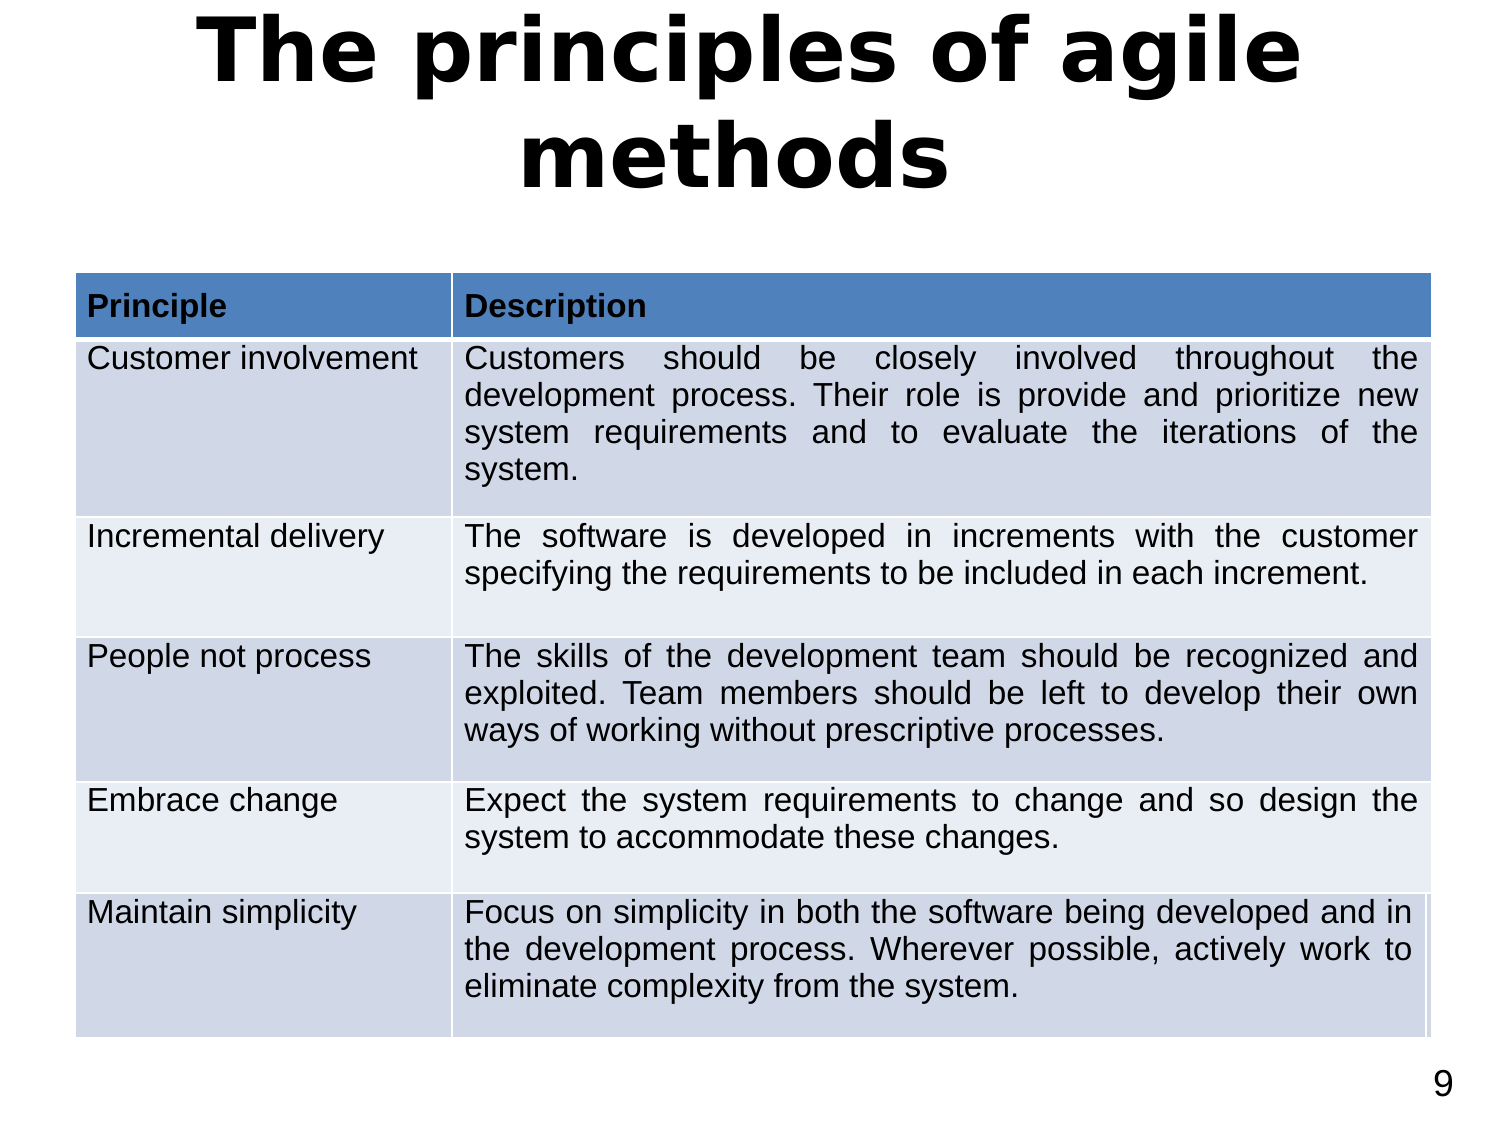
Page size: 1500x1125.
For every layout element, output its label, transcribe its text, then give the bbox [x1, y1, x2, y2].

table_cell People not process [76, 638, 451, 781]
table_header Principle [76, 273, 451, 337]
table_header Description [453, 273, 1431, 337]
title The principles of agile methods [75, 33, 1425, 166]
table_cell The skills of the development team should be recognized and exploited. Team members should be left to develop their own ways of working without prescriptive processes. [453, 638, 1431, 781]
table_cell [1427, 894, 1431, 1037]
table_cell Maintain simplicity [76, 894, 451, 1037]
table_cell Focus on simplicity in both the software being developed and in the development process. Wherever possible, actively work to eliminate complexity from the system. [453, 894, 1425, 1037]
table_cell Customers should be closely involved throughout the development process. Their role is provide and prioritize new system requirements and to evaluate the iterations of the system. [453, 342, 1431, 516]
table_cell The software is developed in increments with the customer specifying the requirements to be included in each increment. [453, 518, 1431, 636]
table_cell Expect the system requirements to change and so design the system to accommodate these changes. [453, 783, 1431, 892]
table_cell Embrace change [76, 783, 451, 892]
table_cell Customer involvement [76, 342, 451, 516]
table_cell Incremental delivery [76, 518, 451, 636]
